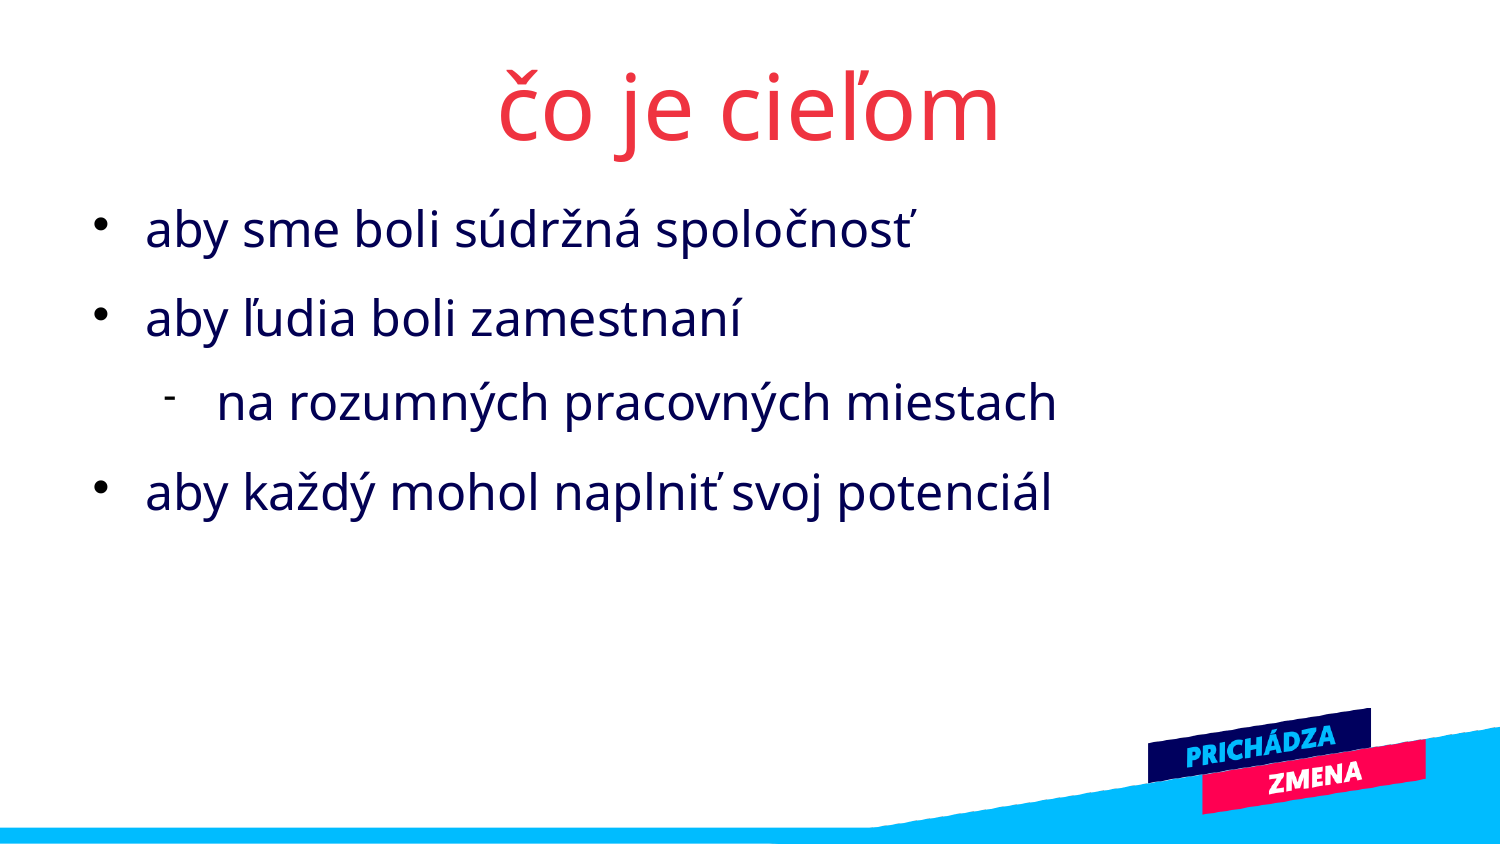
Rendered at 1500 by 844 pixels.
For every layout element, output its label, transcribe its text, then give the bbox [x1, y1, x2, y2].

text_box čo je cieľom [75, 33, 1425, 175]
picture [769, 708, 1500, 827]
text_box aby sme boli súdržná spoločnosť aby ľudia boli zamestnaní na rozumných pracovných miestach aby každý mohol naplniť svoj potenciál [75, 197, 1425, 687]
